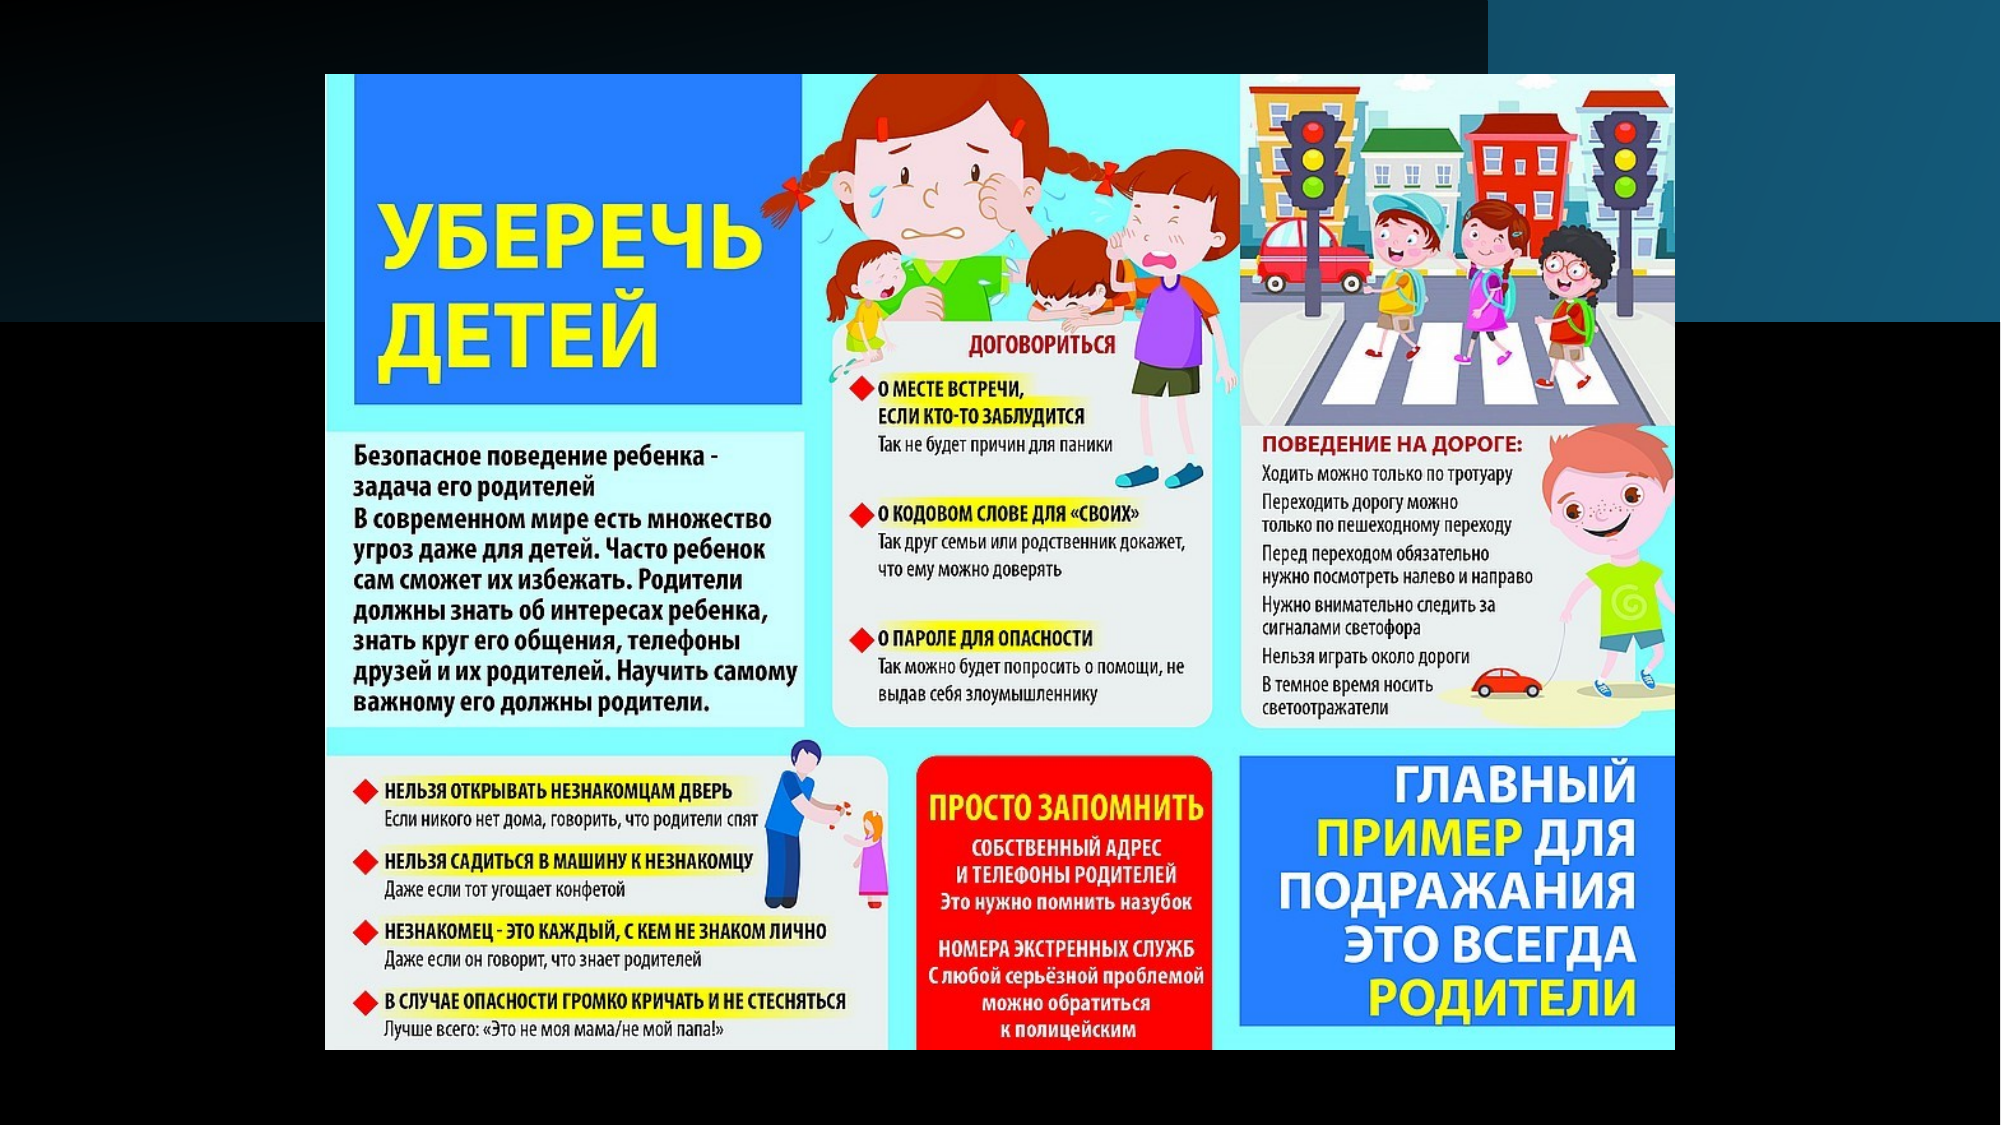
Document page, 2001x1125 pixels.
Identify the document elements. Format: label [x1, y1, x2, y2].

text_box [0, 0, 2000, 1125]
picture [325, 75, 1675, 1051]
